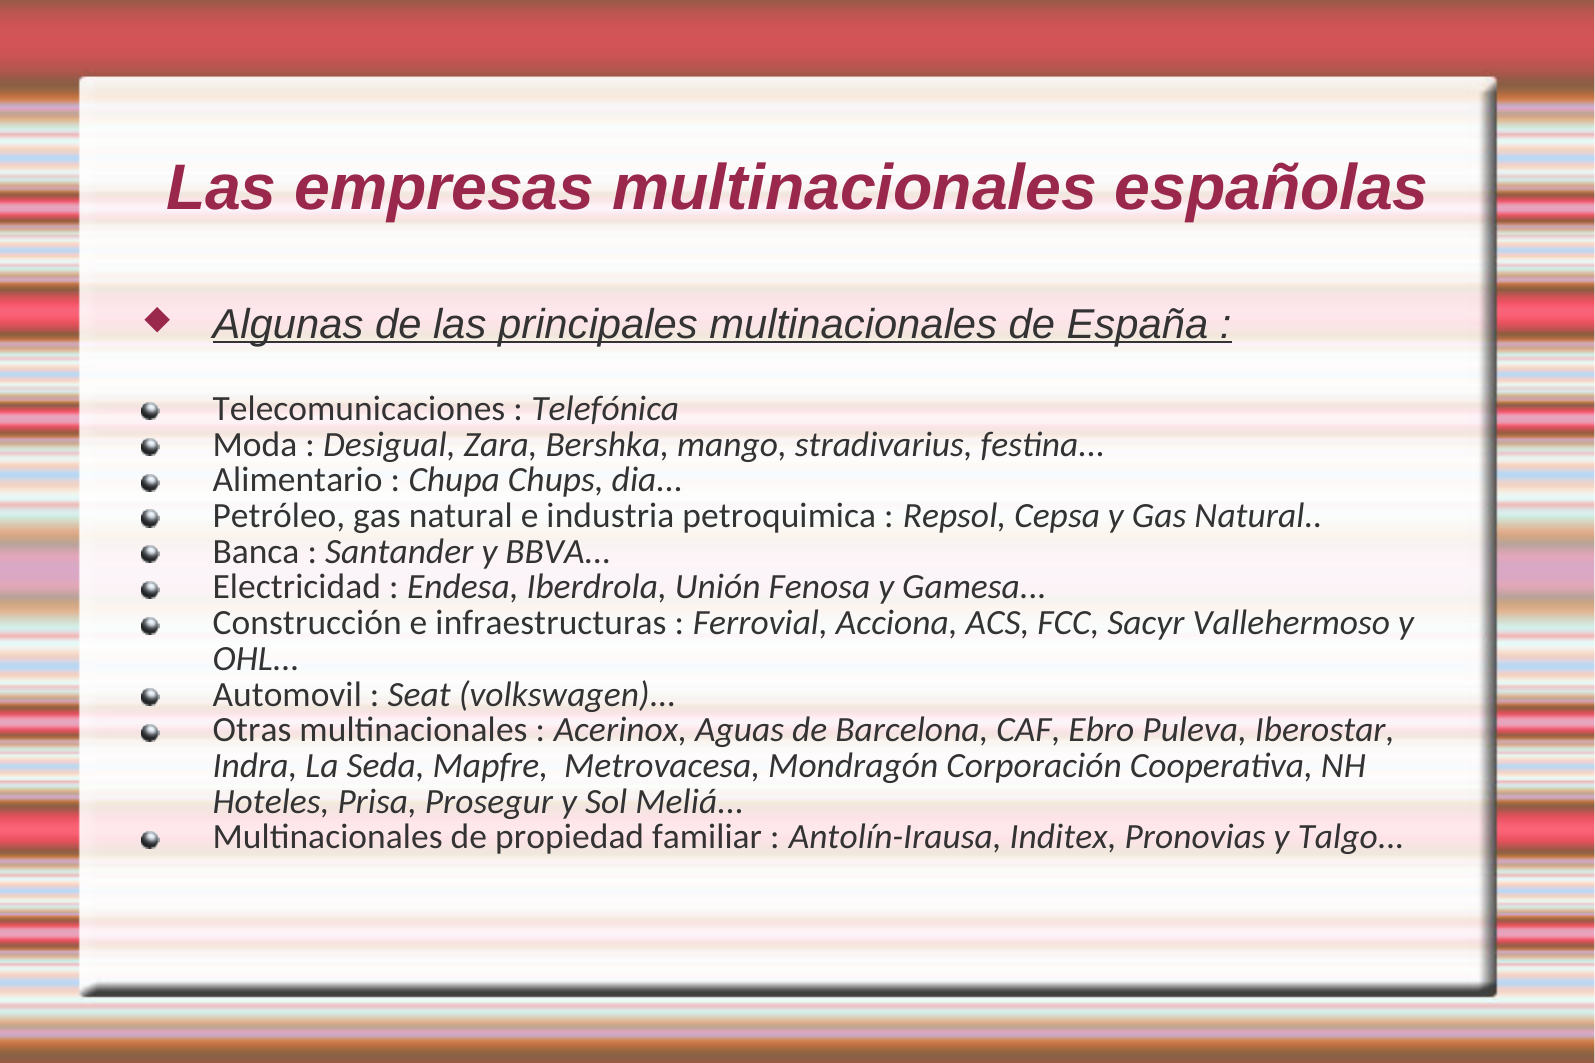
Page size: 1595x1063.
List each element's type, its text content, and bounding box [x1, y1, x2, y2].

picture [0, 0, 1595, 1063]
list Algunas de las principales multinacionales de España : Telecomunicaciones : Telefónica Moda : Desigual, Zara, Bershka, mango, stradivarius, festina... Alimentario : Chupa Chups, dia... Petróleo, gas natural e industria petroquimica : Repsol, Cepsa y Gas Natural.. Banca : Santander y BBVA... Electricidad : Endesa, Iberdrola, Unión Fenosa y Gamesa... Construcción e infraestructuras : Ferrovial, Acciona, ACS, FCC, Sacyr Vallehermoso y OHL... Automovil : Seat (volkswagen)... Otras multinacionales : Acerinox, Aguas de Barcelona, CAF, Ebro Puleva, Iberostar, Indra, La Seda, Mapfre, Metrovacesa, Mondragón Corporación Cooperativa, NH Hoteles, Prisa, Prosegur y Sol Meliá... Multinacionales de propiedad familiar : Antolín-Irausa, Inditex, Pronovias y Talgo... [130, 300, 1462, 1040]
title Las empresas multinacionales españolas [117, 79, 1479, 295]
